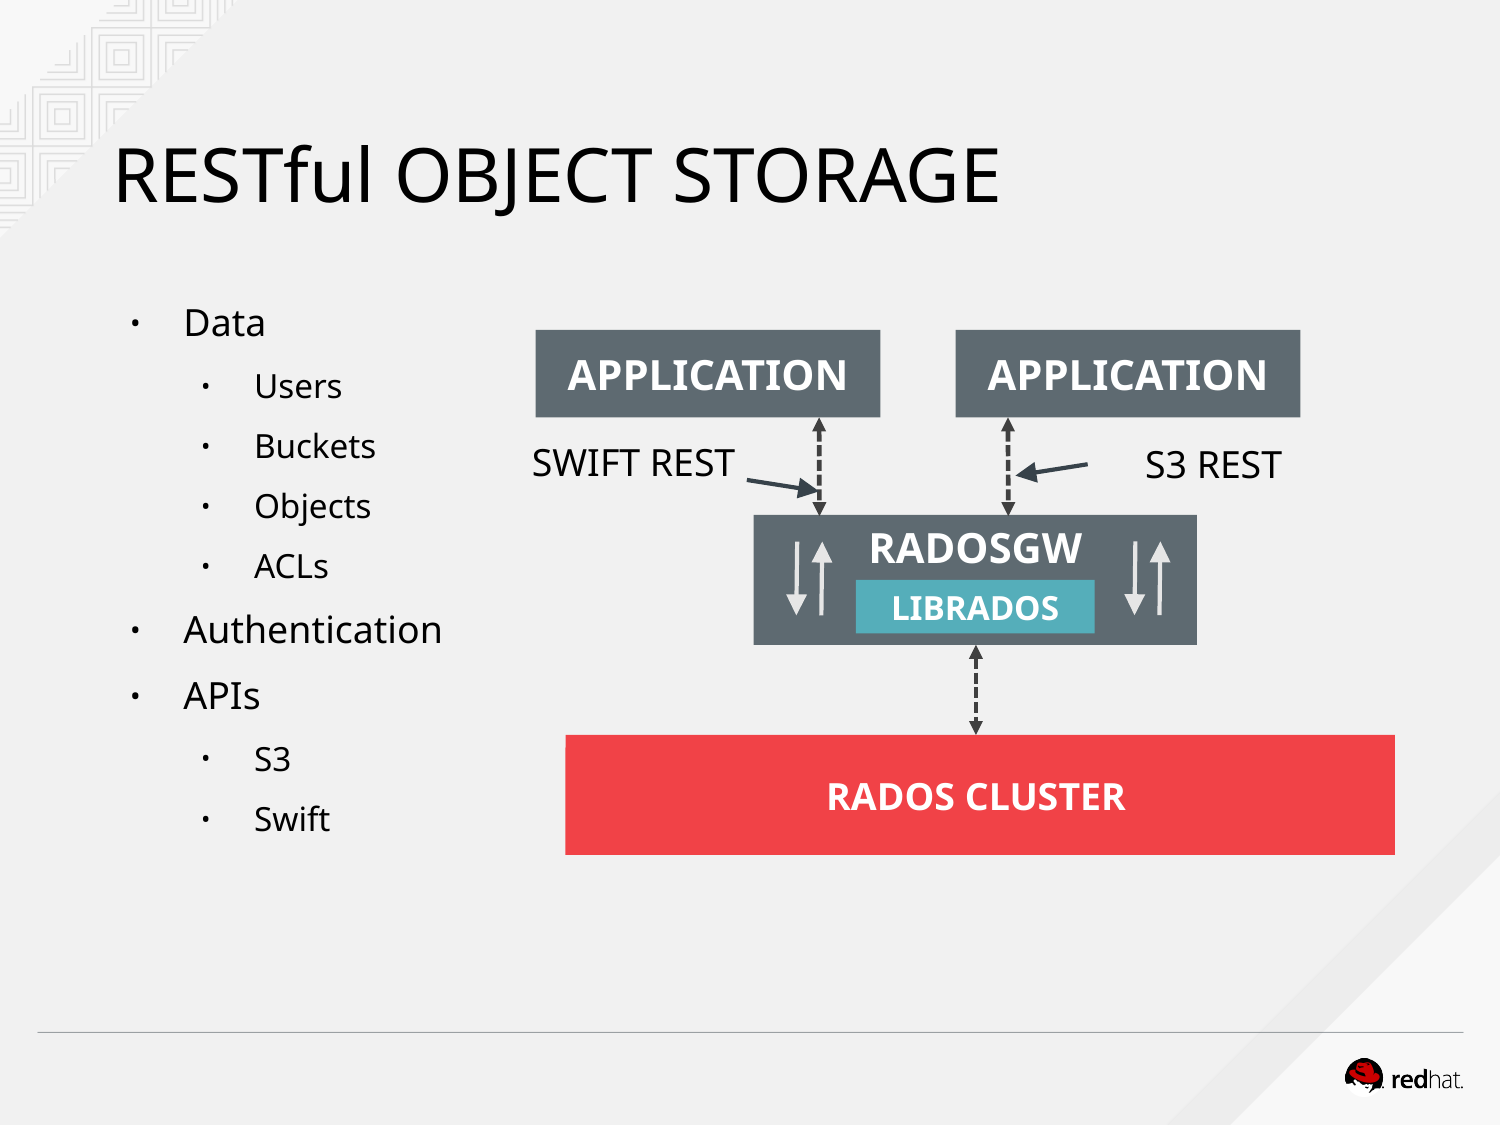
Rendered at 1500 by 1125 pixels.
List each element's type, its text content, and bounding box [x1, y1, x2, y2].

text_box S3 REST [1130, 433, 1298, 494]
text_box APPLICATION [535, 329, 881, 418]
text_box LIBRADOS [855, 579, 1095, 634]
text_box [565, 734, 1396, 855]
text_box APPLICATION [955, 329, 1301, 418]
text_box RADOSGW [753, 514, 1197, 645]
text_box SWIFT REST [517, 431, 751, 492]
picture [0, 0, 1500, 1125]
text_box RADOS CLUSTER [811, 765, 1142, 825]
title RESTful OBJECT STORAGE [112, 0, 1388, 225]
list Data Users Buckets Objects ACLs Authentication APIs S3 Swift [112, 230, 735, 884]
